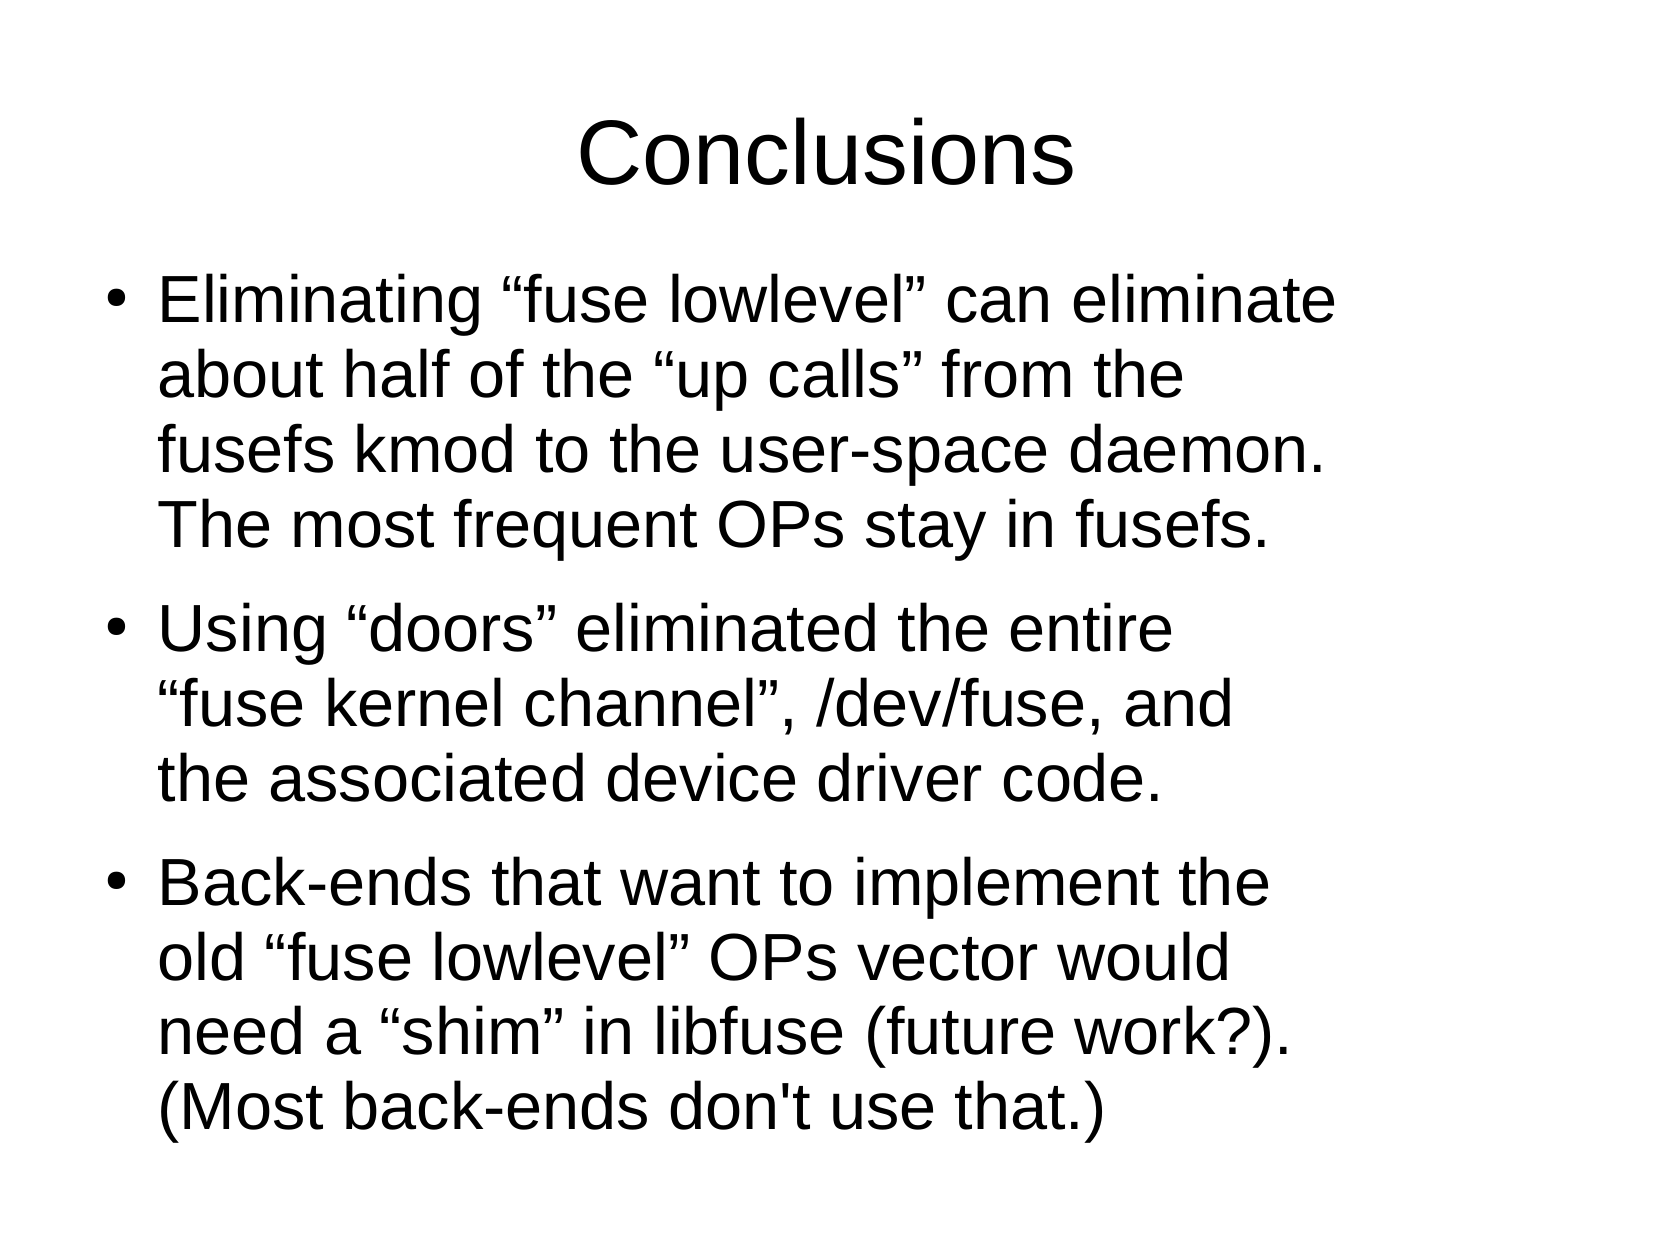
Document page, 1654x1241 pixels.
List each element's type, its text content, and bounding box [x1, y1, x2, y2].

list Eliminating “fuse lowlevel” can eliminate about half of the “up calls” from the fusefs kmod to the user-space daemon. The most frequent OPs stay in fusefs. Using “doors” eliminated the entire “fuse kernel channel”, /dev/fuse, and the associated device driver code. Back-ends that want to implement the old “fuse lowlevel” OPs vector would need a “shim” in libfuse (future work?). (Most back-ends don't use that.) [86, 262, 1576, 1144]
title Conclusions [82, 49, 1571, 257]
